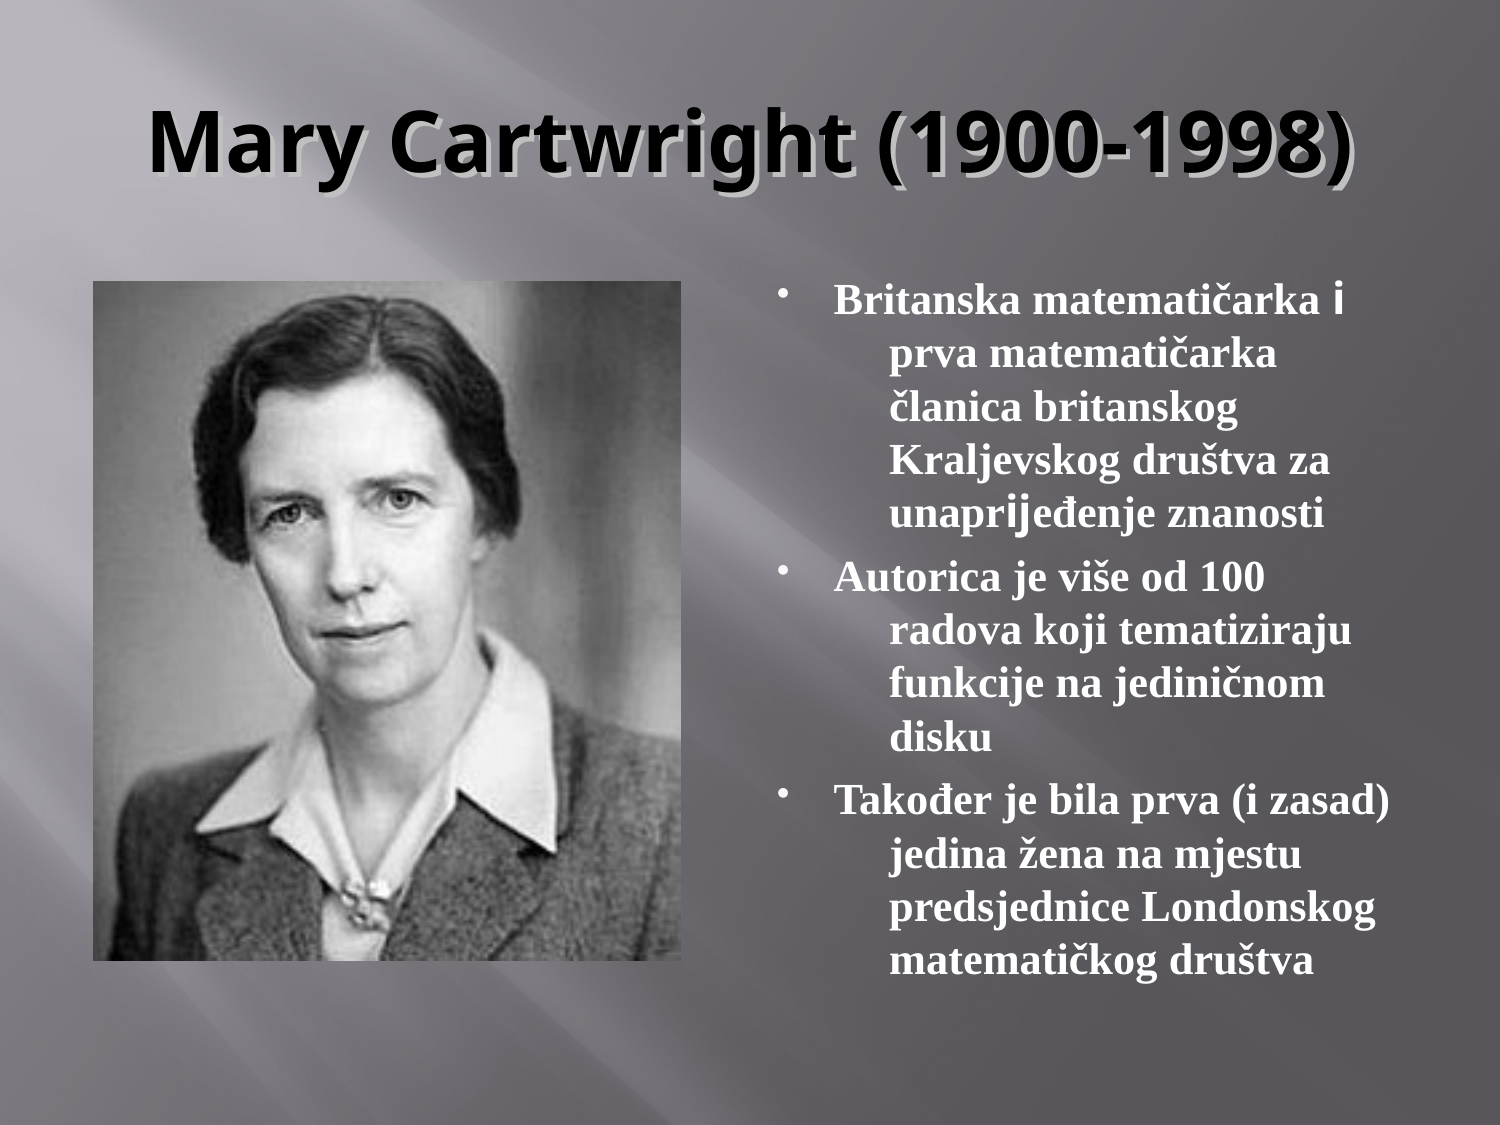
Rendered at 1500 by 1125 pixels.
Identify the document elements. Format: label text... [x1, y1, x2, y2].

list Britanska matematičarka i prva matematičarka članica britanskog Kraljevskog društva za unaprijeđenje znanosti Autorica je više od 100 radova koji tematiziraju funkcije na jediničnom disku Također je bila prva (i zasad) jedina žena na mjestu predsjednice Londonskog matematičkog društva [726, 262, 1426, 1005]
picture [93, 281, 681, 961]
title Mary Cartwright (1900-1998) [75, 45, 1426, 233]
